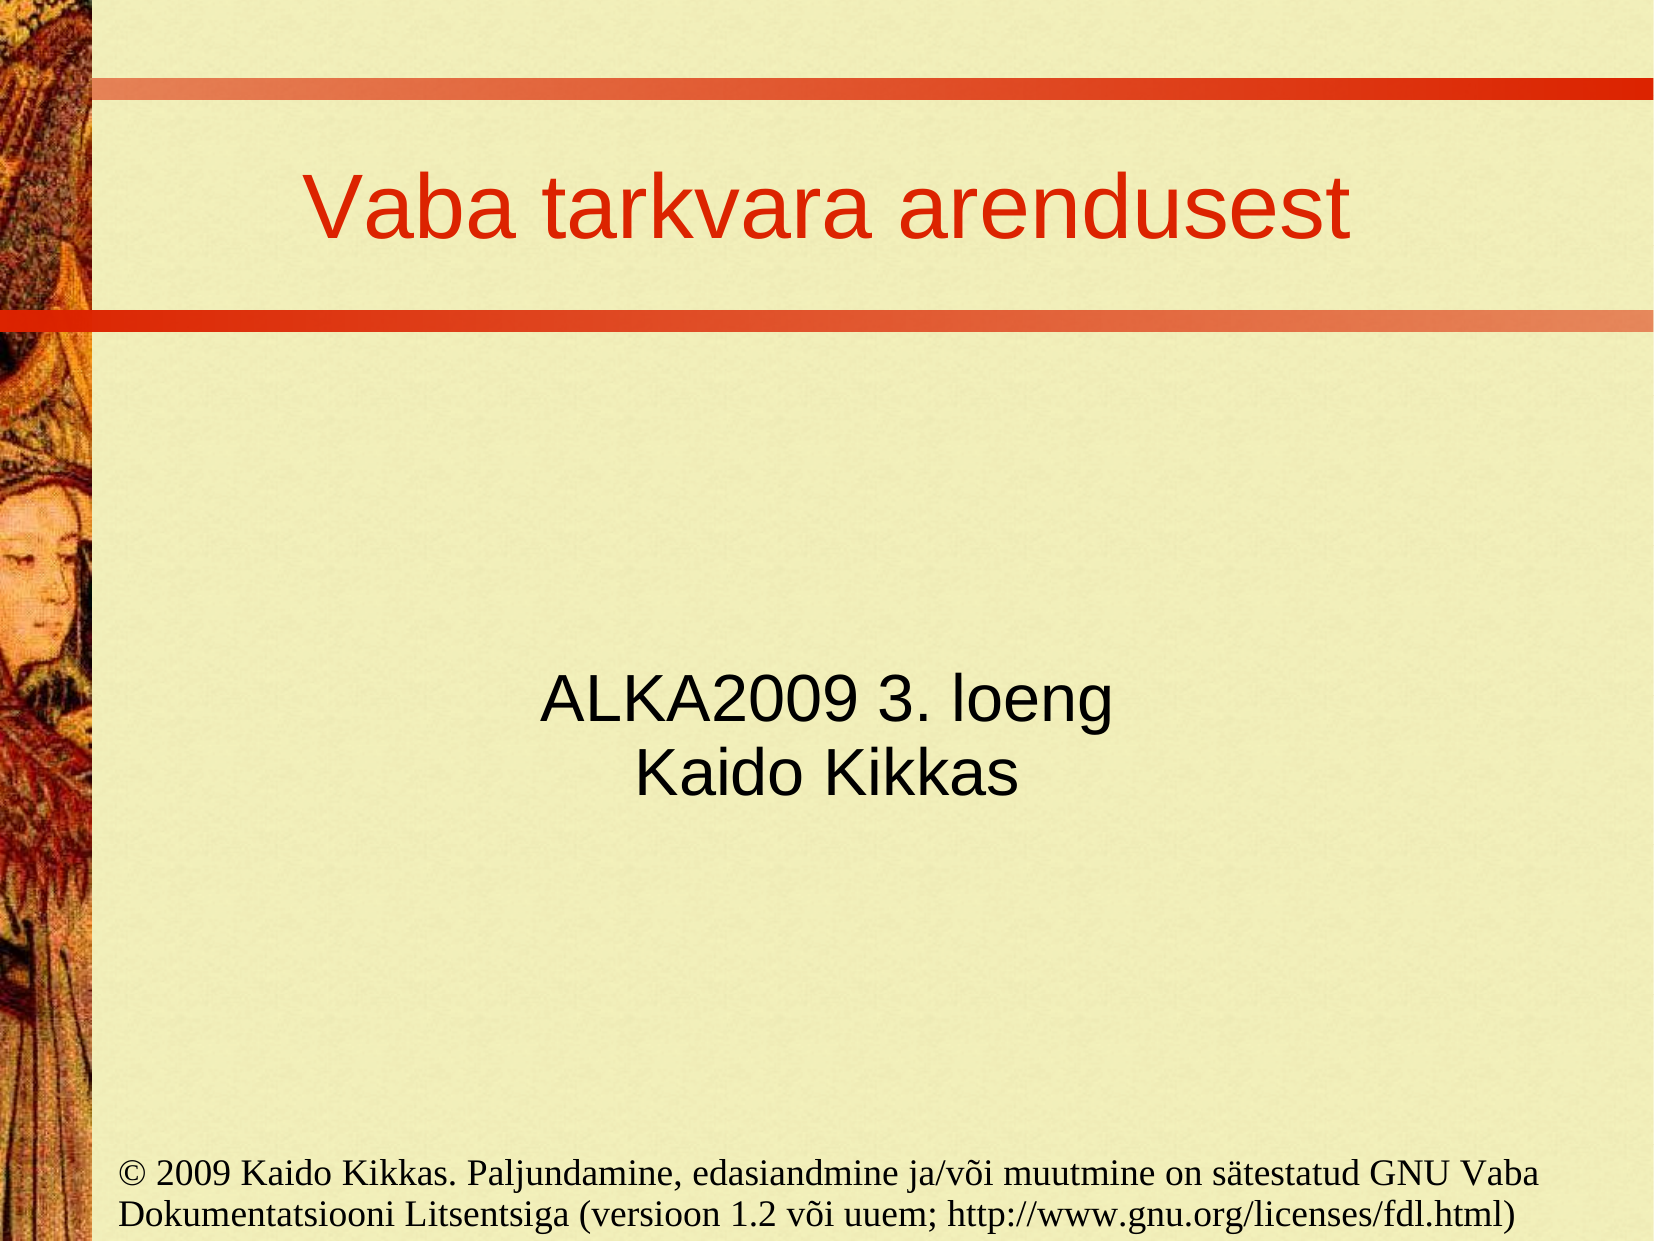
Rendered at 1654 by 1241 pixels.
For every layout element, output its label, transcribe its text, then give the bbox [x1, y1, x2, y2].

text_box © 2009 Kaido Kikkas. Paljundamine, edasiandmine ja/või muutmine on sätestatud GNU Vaba Dokumentatsiooni Litsentsiga (versioon 1.2 või uuem; http://www.gnu.org/licenses/fdl.html) [118, 1151, 1595, 1235]
picture [0, 332, 1654, 1241]
text_box ALKA2009 3. loeng Kaido Kikkas [121, 344, 1534, 1127]
title Vaba tarkvara arendusest [121, 102, 1534, 311]
picture [0, 0, 1654, 310]
